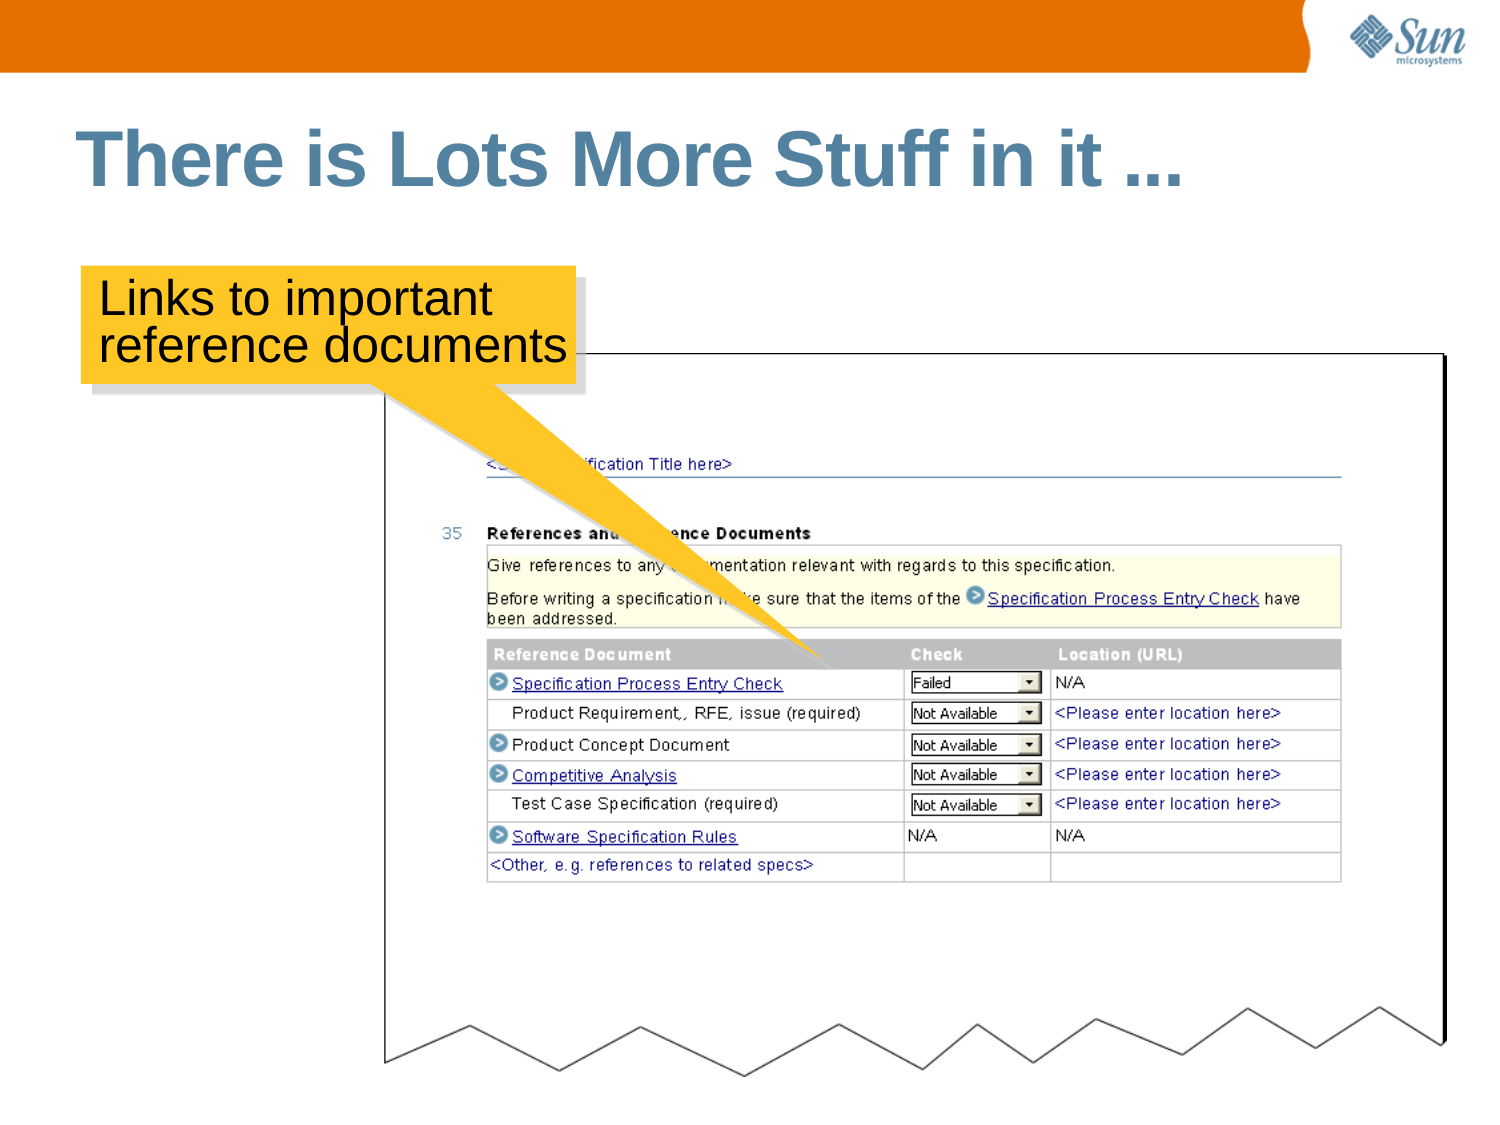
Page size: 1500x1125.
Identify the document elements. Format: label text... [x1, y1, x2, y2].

picture [383, 353, 1447, 1078]
picture [0, 0, 1500, 75]
text_box Links to important reference documents [80, 265, 823, 660]
title There is Lots More Stuff in it ... [75, 122, 1438, 228]
